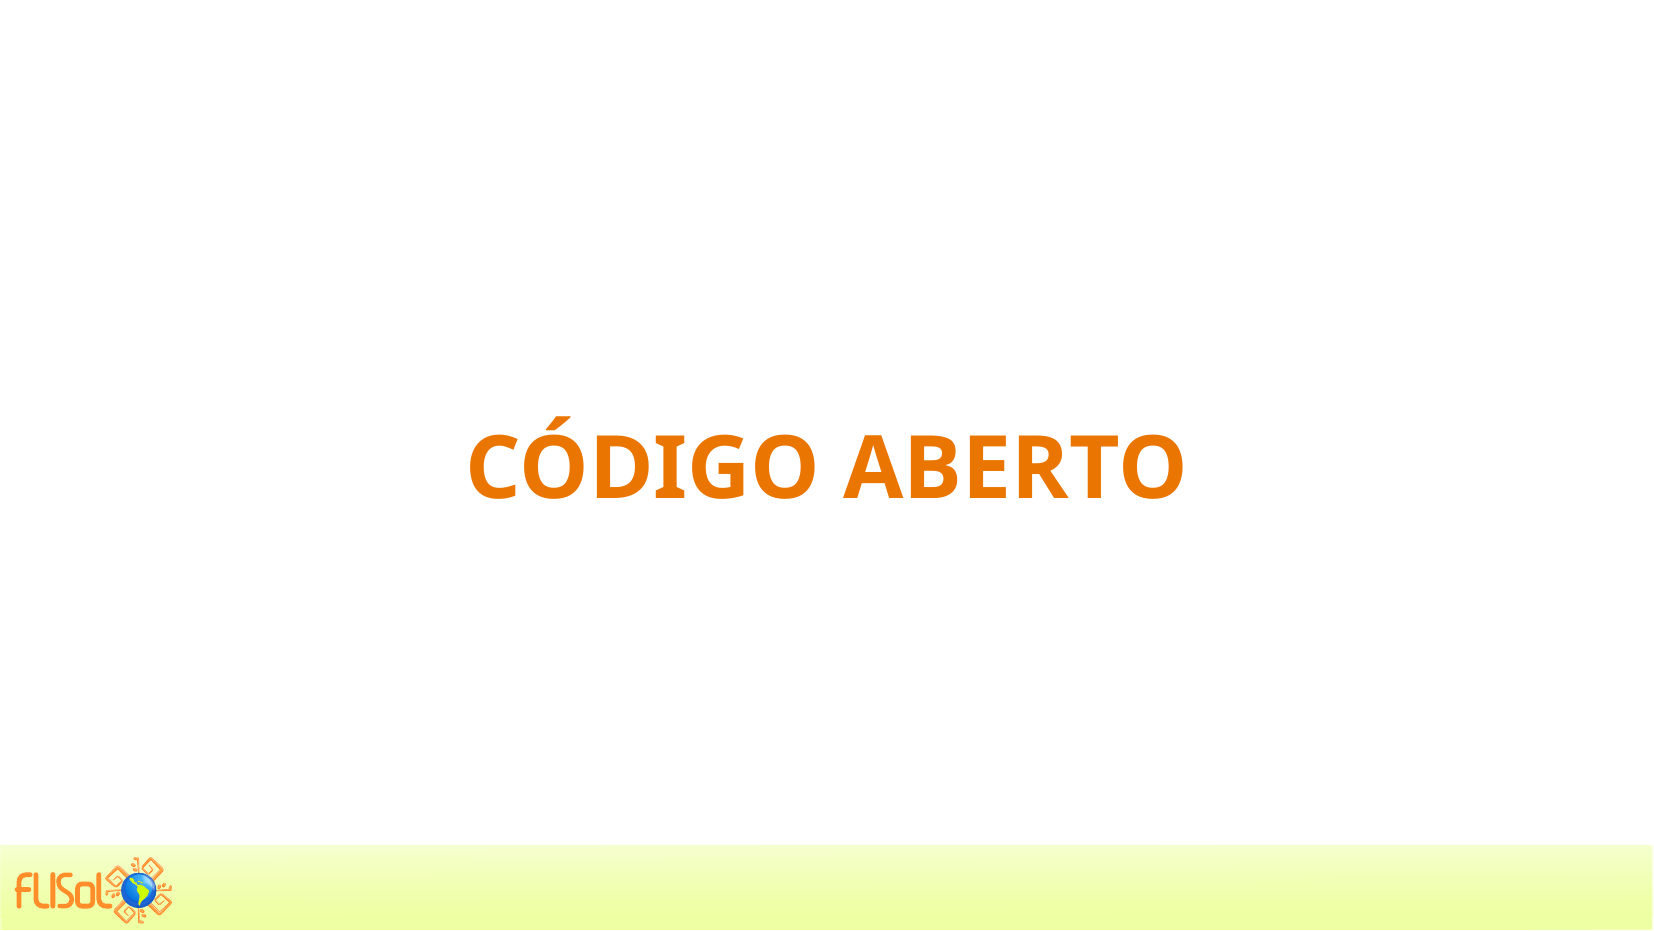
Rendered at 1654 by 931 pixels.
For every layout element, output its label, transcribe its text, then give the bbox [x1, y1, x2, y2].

text_box [0, 844, 1654, 931]
text_box CÓDIGO ABERTO [29, 416, 1625, 515]
